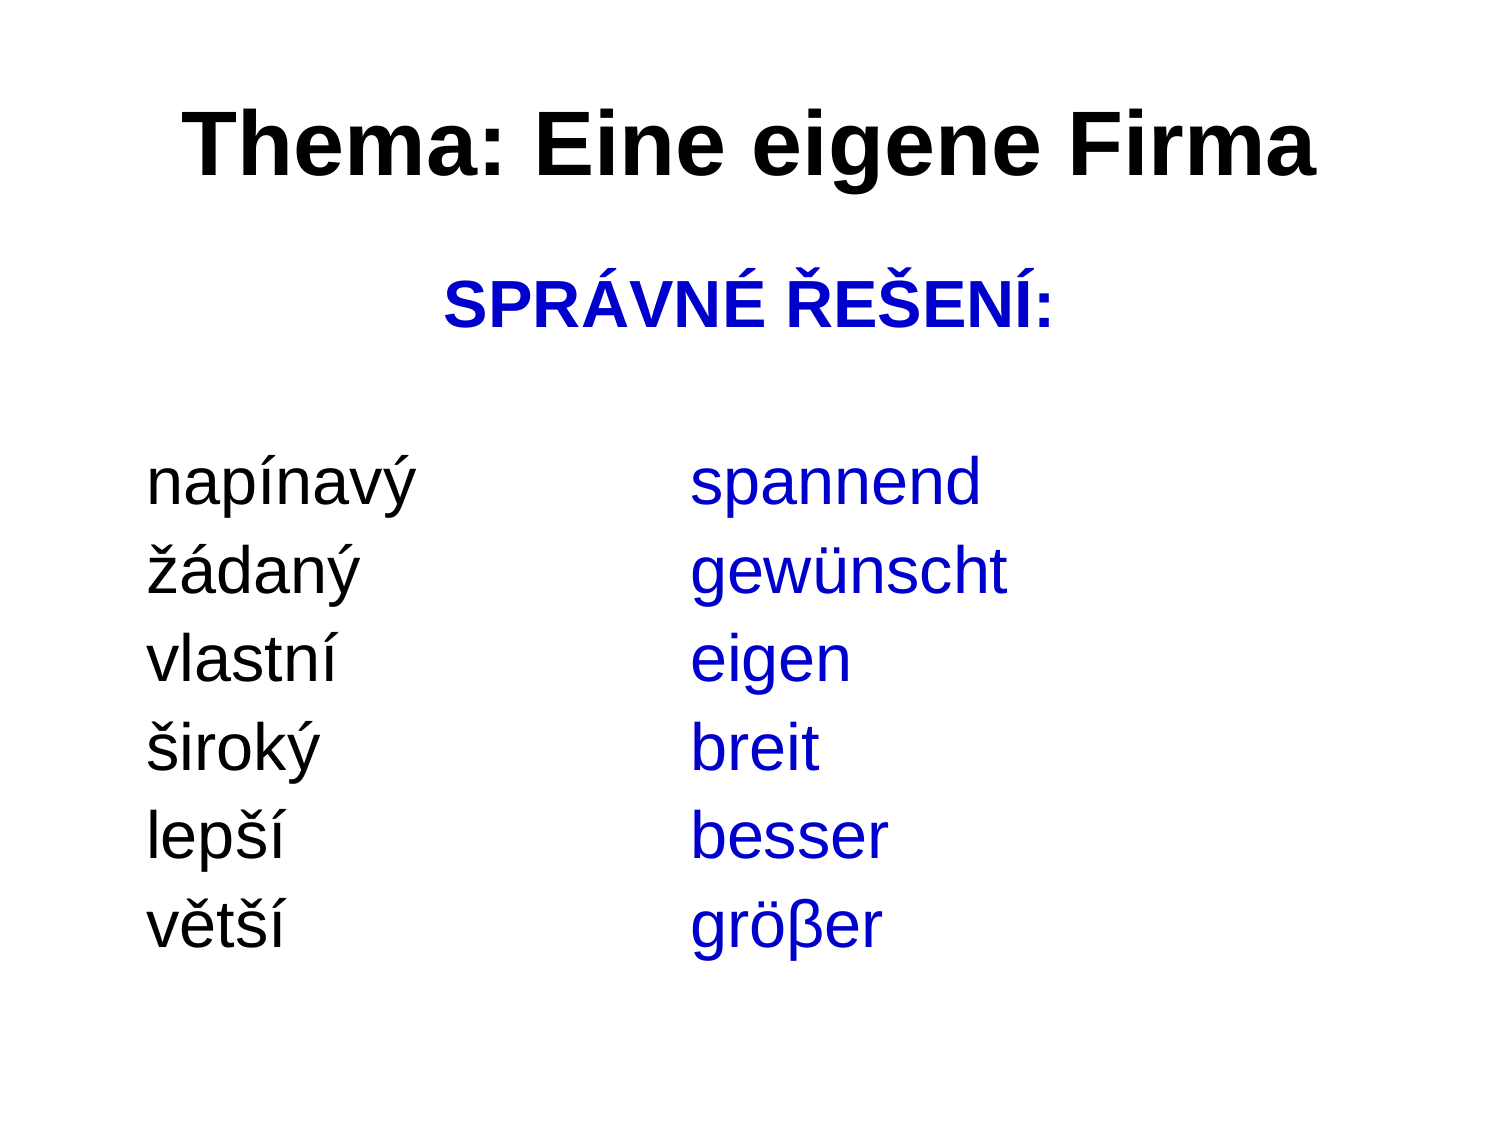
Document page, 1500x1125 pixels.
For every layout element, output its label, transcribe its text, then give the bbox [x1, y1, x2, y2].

title Thema: Eine eigene Firma [75, 45, 1426, 233]
list SPRÁVNÉ ŘEŠENÍ: napínavý spannend žádaný gewünscht vlastní eigen široký breit lepší besser větší gröβer [75, 262, 1426, 1006]
